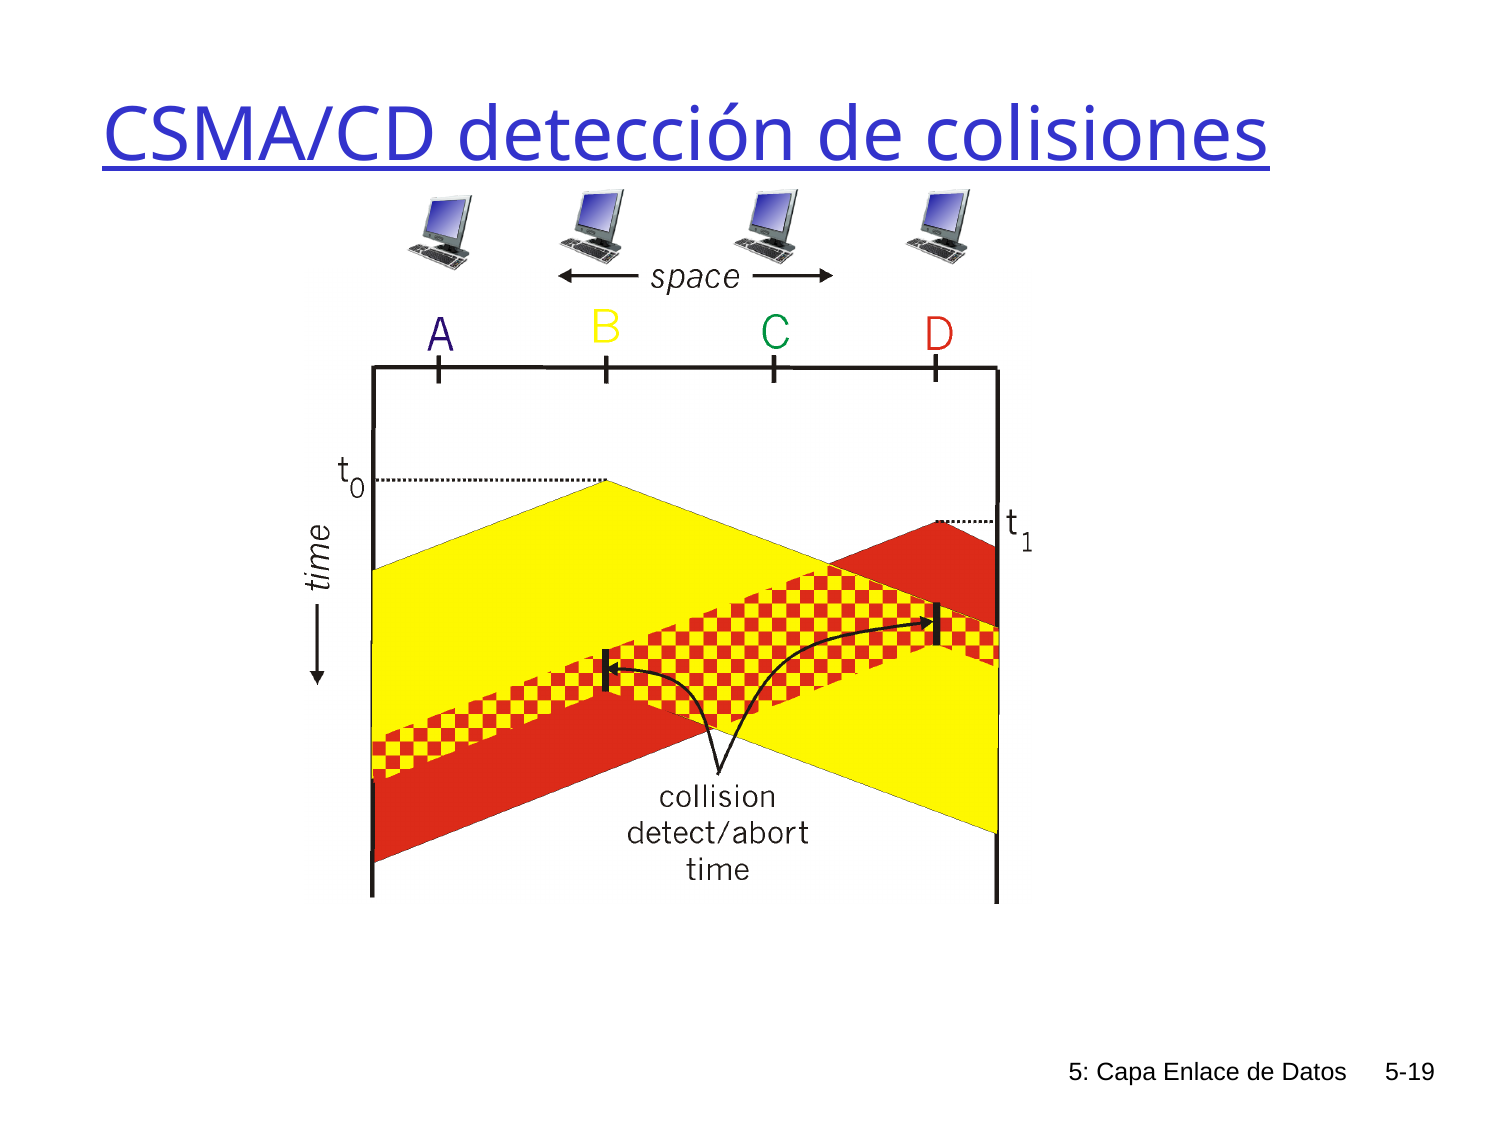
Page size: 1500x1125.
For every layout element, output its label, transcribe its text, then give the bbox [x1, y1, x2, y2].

picture [304, 185, 1032, 904]
text_box [752, 193, 791, 232]
text_box [578, 193, 618, 232]
title CSMA/CD detección de colisiones [87, 37, 1363, 225]
text_box [426, 199, 466, 239]
text_box [924, 193, 964, 232]
